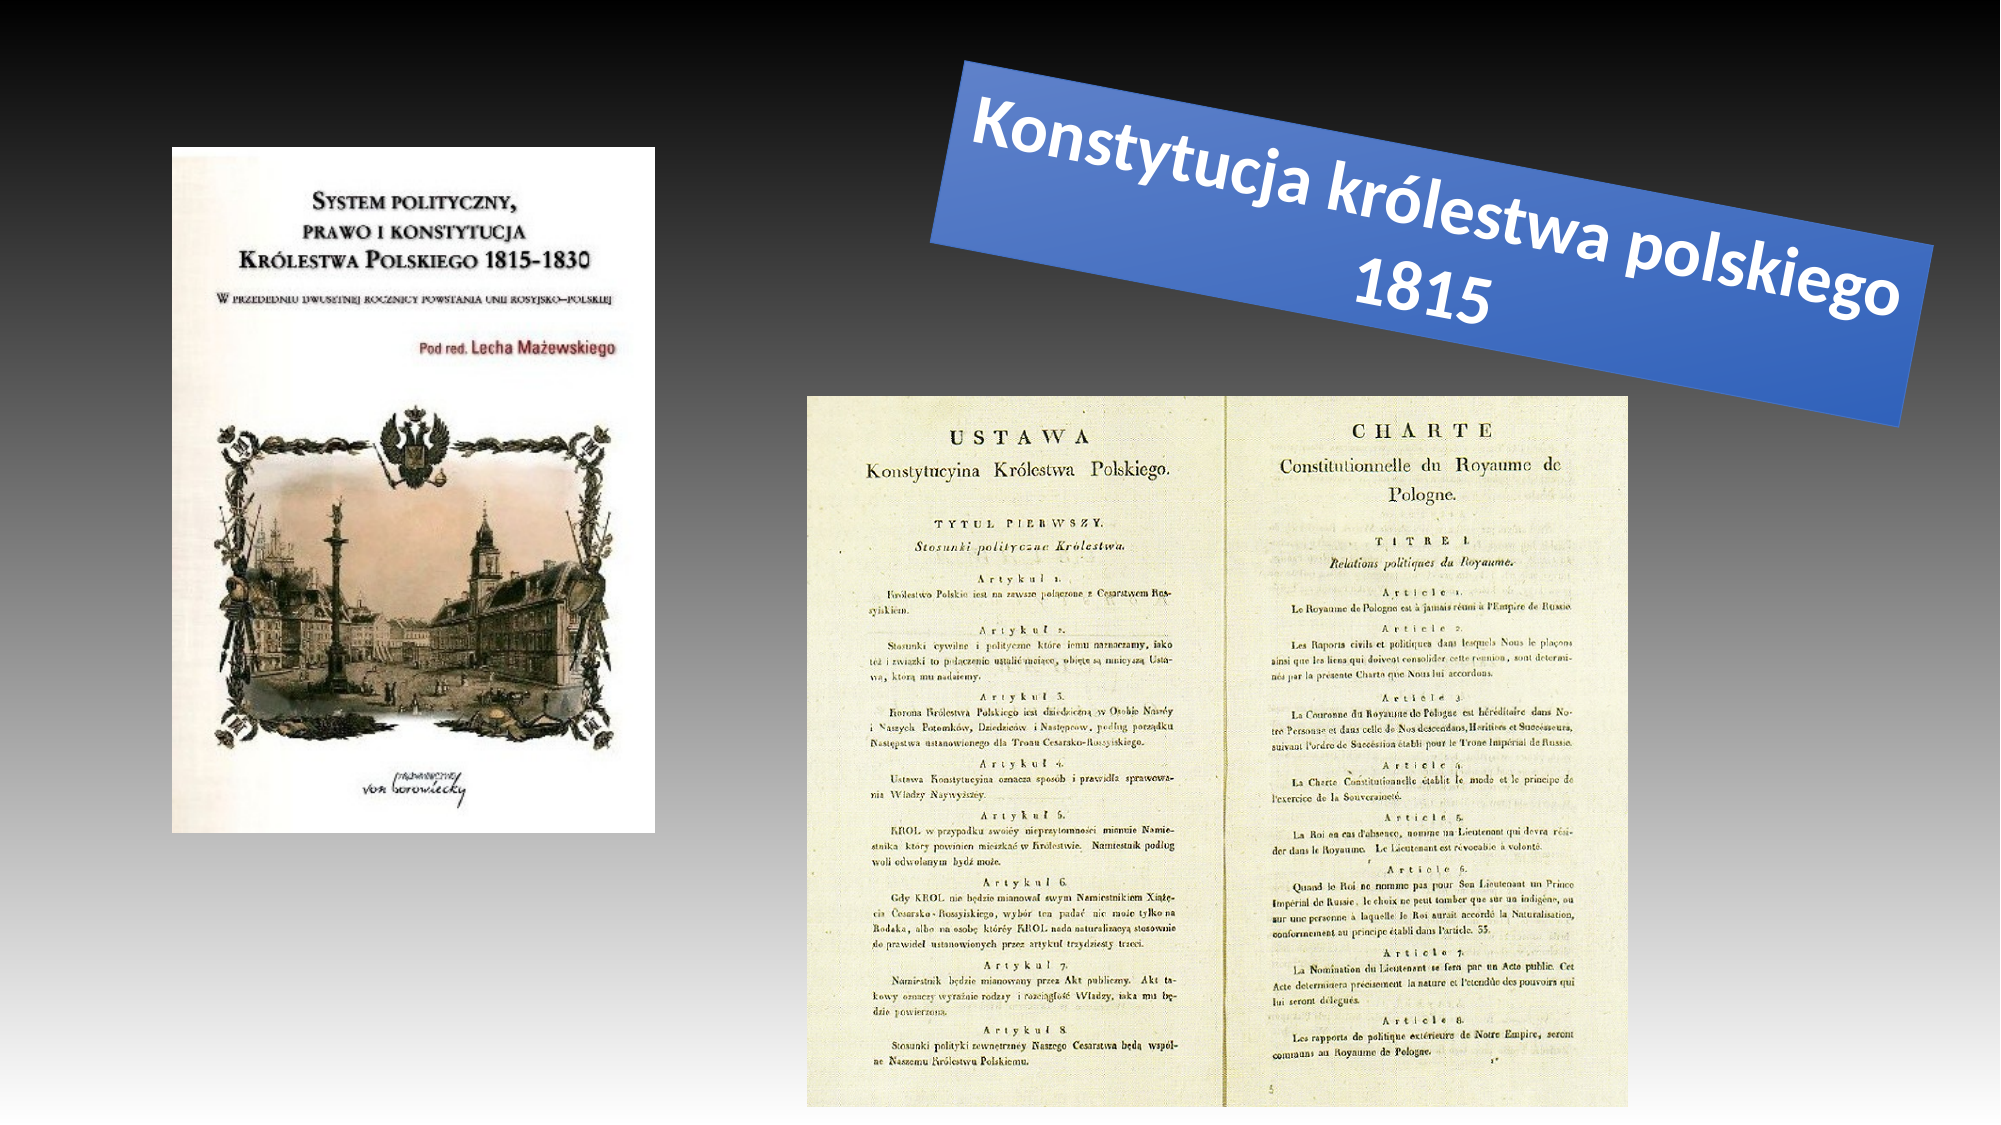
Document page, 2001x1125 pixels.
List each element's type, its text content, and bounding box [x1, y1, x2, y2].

picture [172, 147, 655, 834]
picture [807, 396, 1628, 1107]
text_box Konstytucja królestwa polskiego 1815 [930, 60, 1934, 428]
